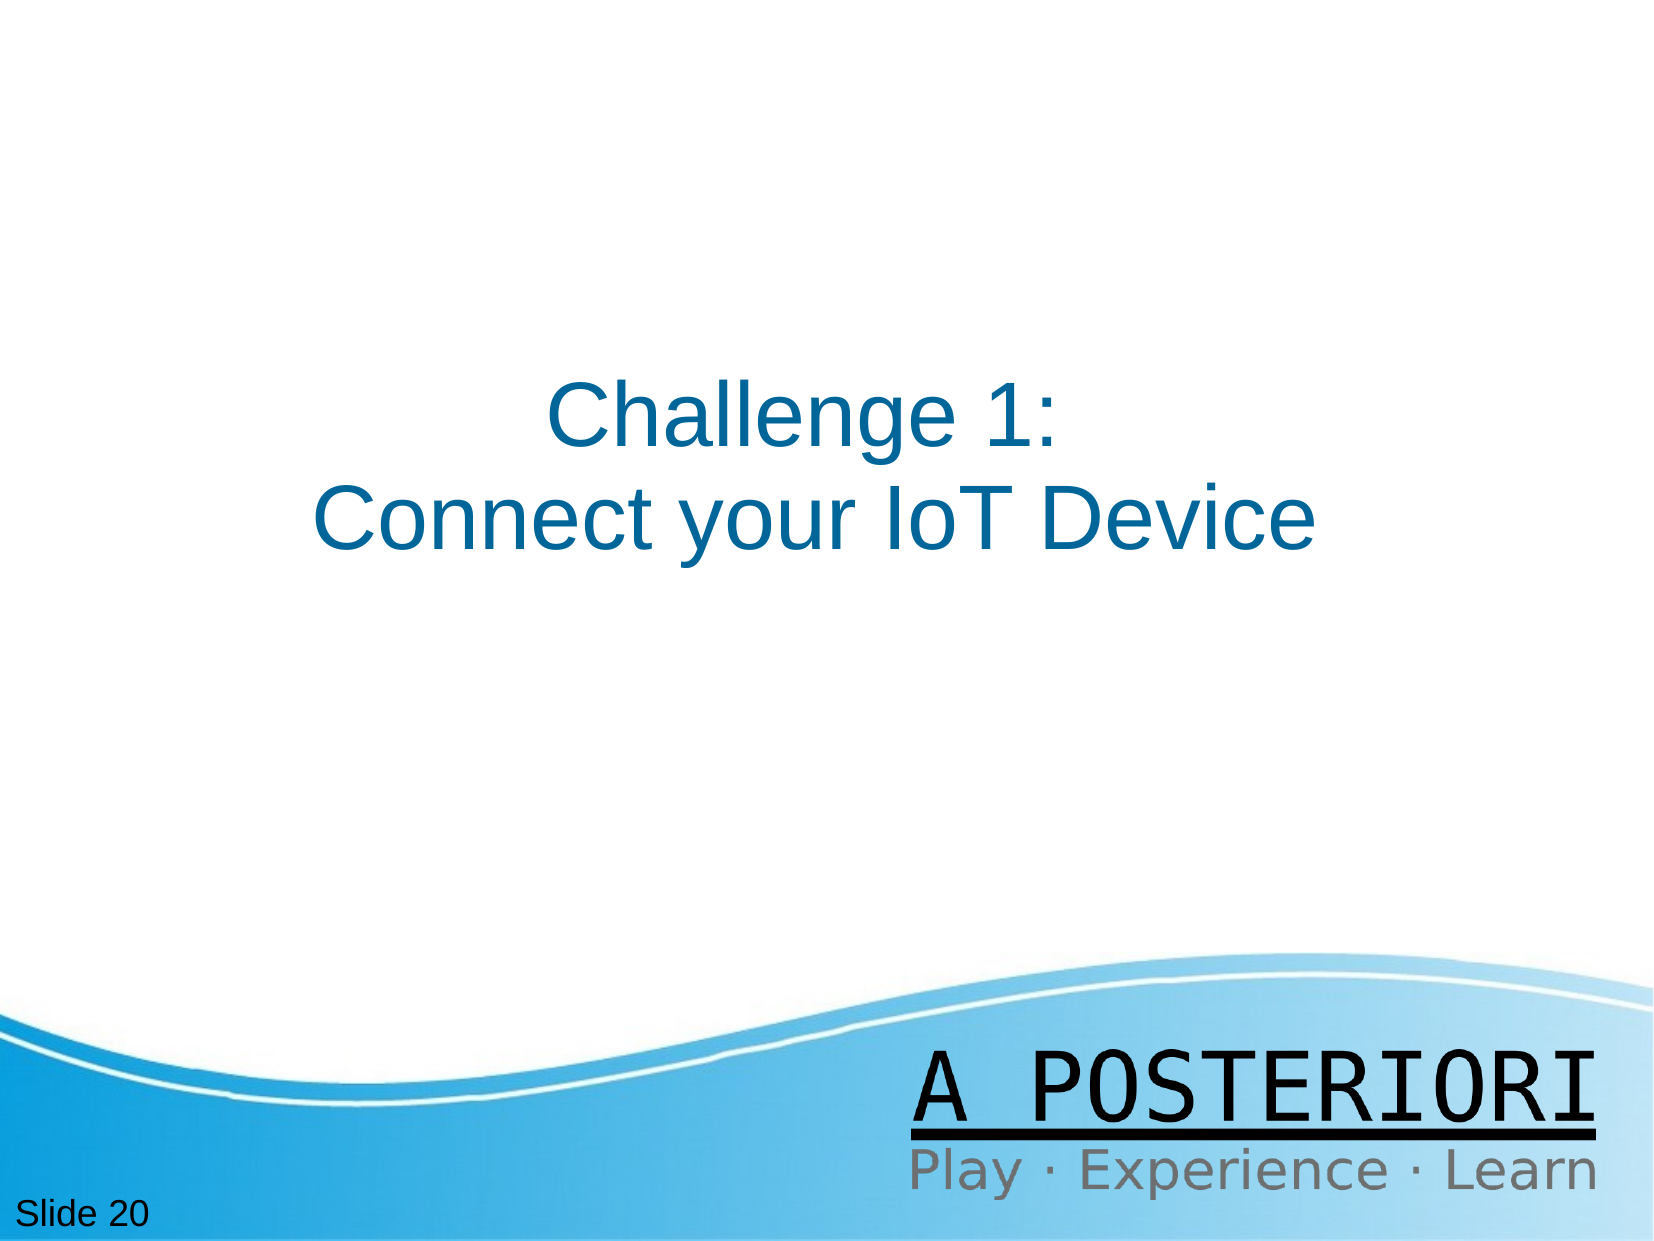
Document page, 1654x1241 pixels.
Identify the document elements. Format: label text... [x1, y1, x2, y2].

title Challenge 1: Connect your IoT Device [71, 362, 1561, 571]
picture [0, 952, 1654, 1241]
